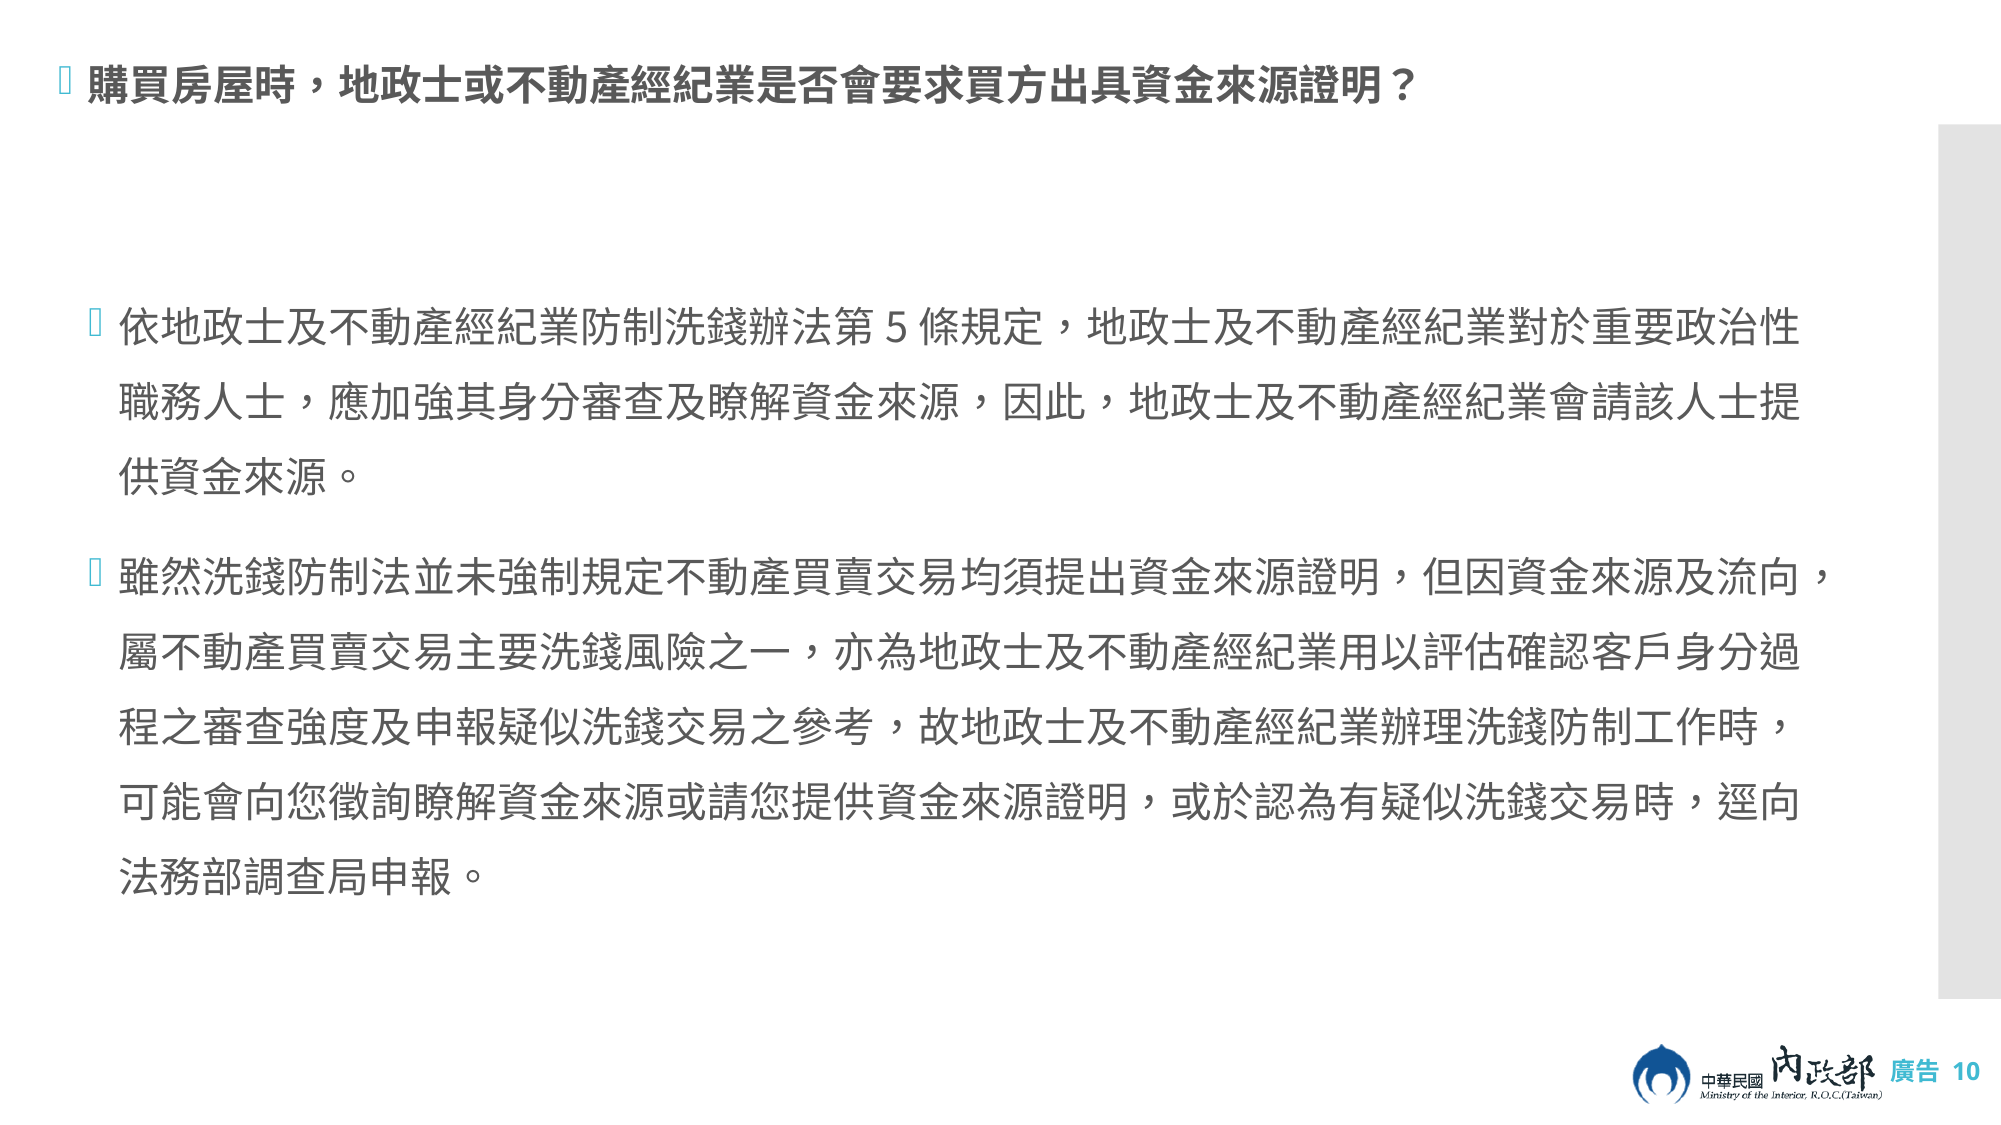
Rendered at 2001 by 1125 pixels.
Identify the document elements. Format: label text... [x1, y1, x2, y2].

list 依地政士及不動產經紀業防制洗錢辦法第5條規定，地政士及不動產經紀業對於重要政治性職務人士，應加強其身分審查及瞭解資金來源，因此，地政士及不動產經紀業會請該人士提供資金來源。 雖然洗錢防制法並未強制規定不動產買賣交易均須提出資金來源證明，但因資金來源及流向，屬不動產買賣交易主要洗錢風險之一，亦為地政士及不動產經紀業用以評估確認客戶身分過程之審查強度及申報疑似洗錢交易之參考，故地政士及不動產經紀業辦理洗錢防制工作時，可能會向您徵詢瞭解資金來源或請您提供資金來源證明，或於認為有疑似洗錢交易時，逕向法務部調查局申報。 [73, 184, 1817, 993]
slide_number 廣告 <編號> [1744, 1042, 1996, 1103]
picture [1632, 1044, 1882, 1104]
list 購買房屋時，地政士或不動產經紀業是否會要求買方出具資金來源證明？ [42, 28, 1853, 146]
